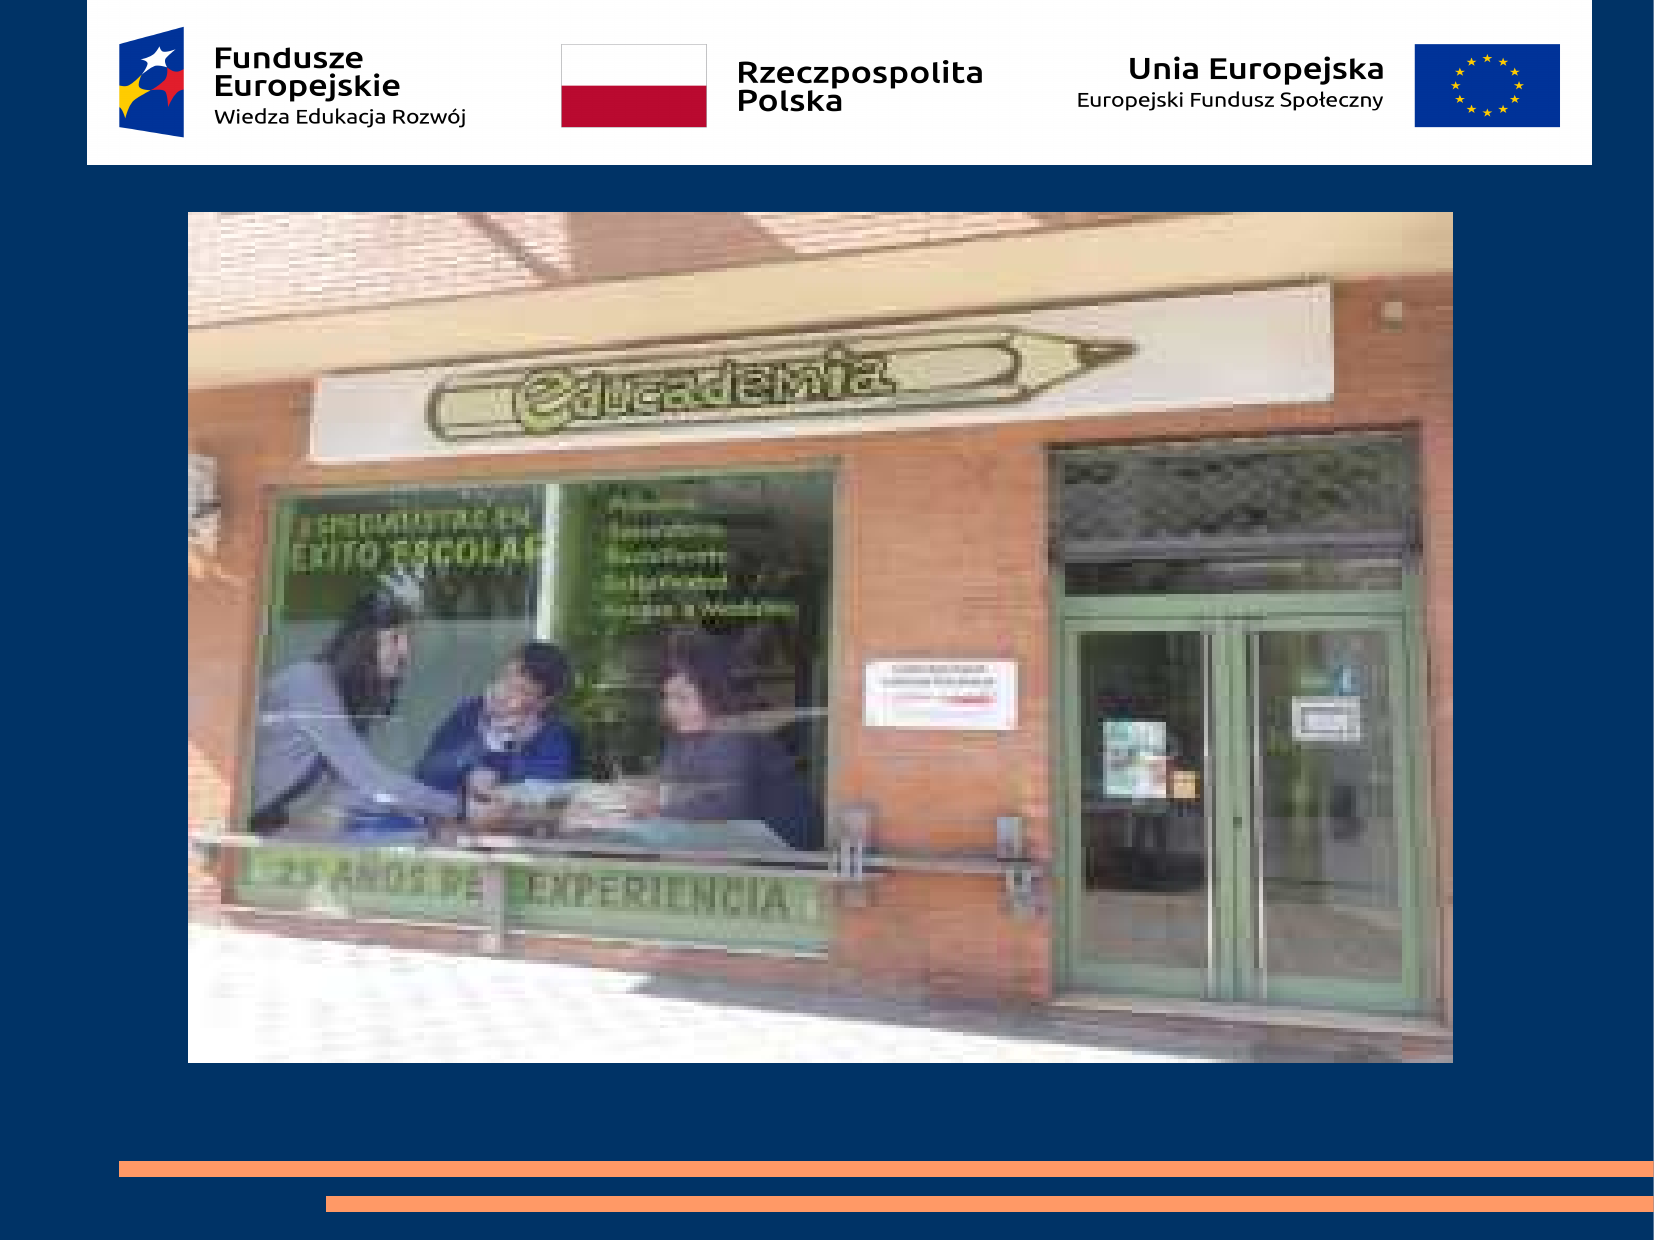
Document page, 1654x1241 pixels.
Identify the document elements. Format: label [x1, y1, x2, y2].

picture [87, 0, 1592, 165]
picture [188, 212, 1453, 1063]
